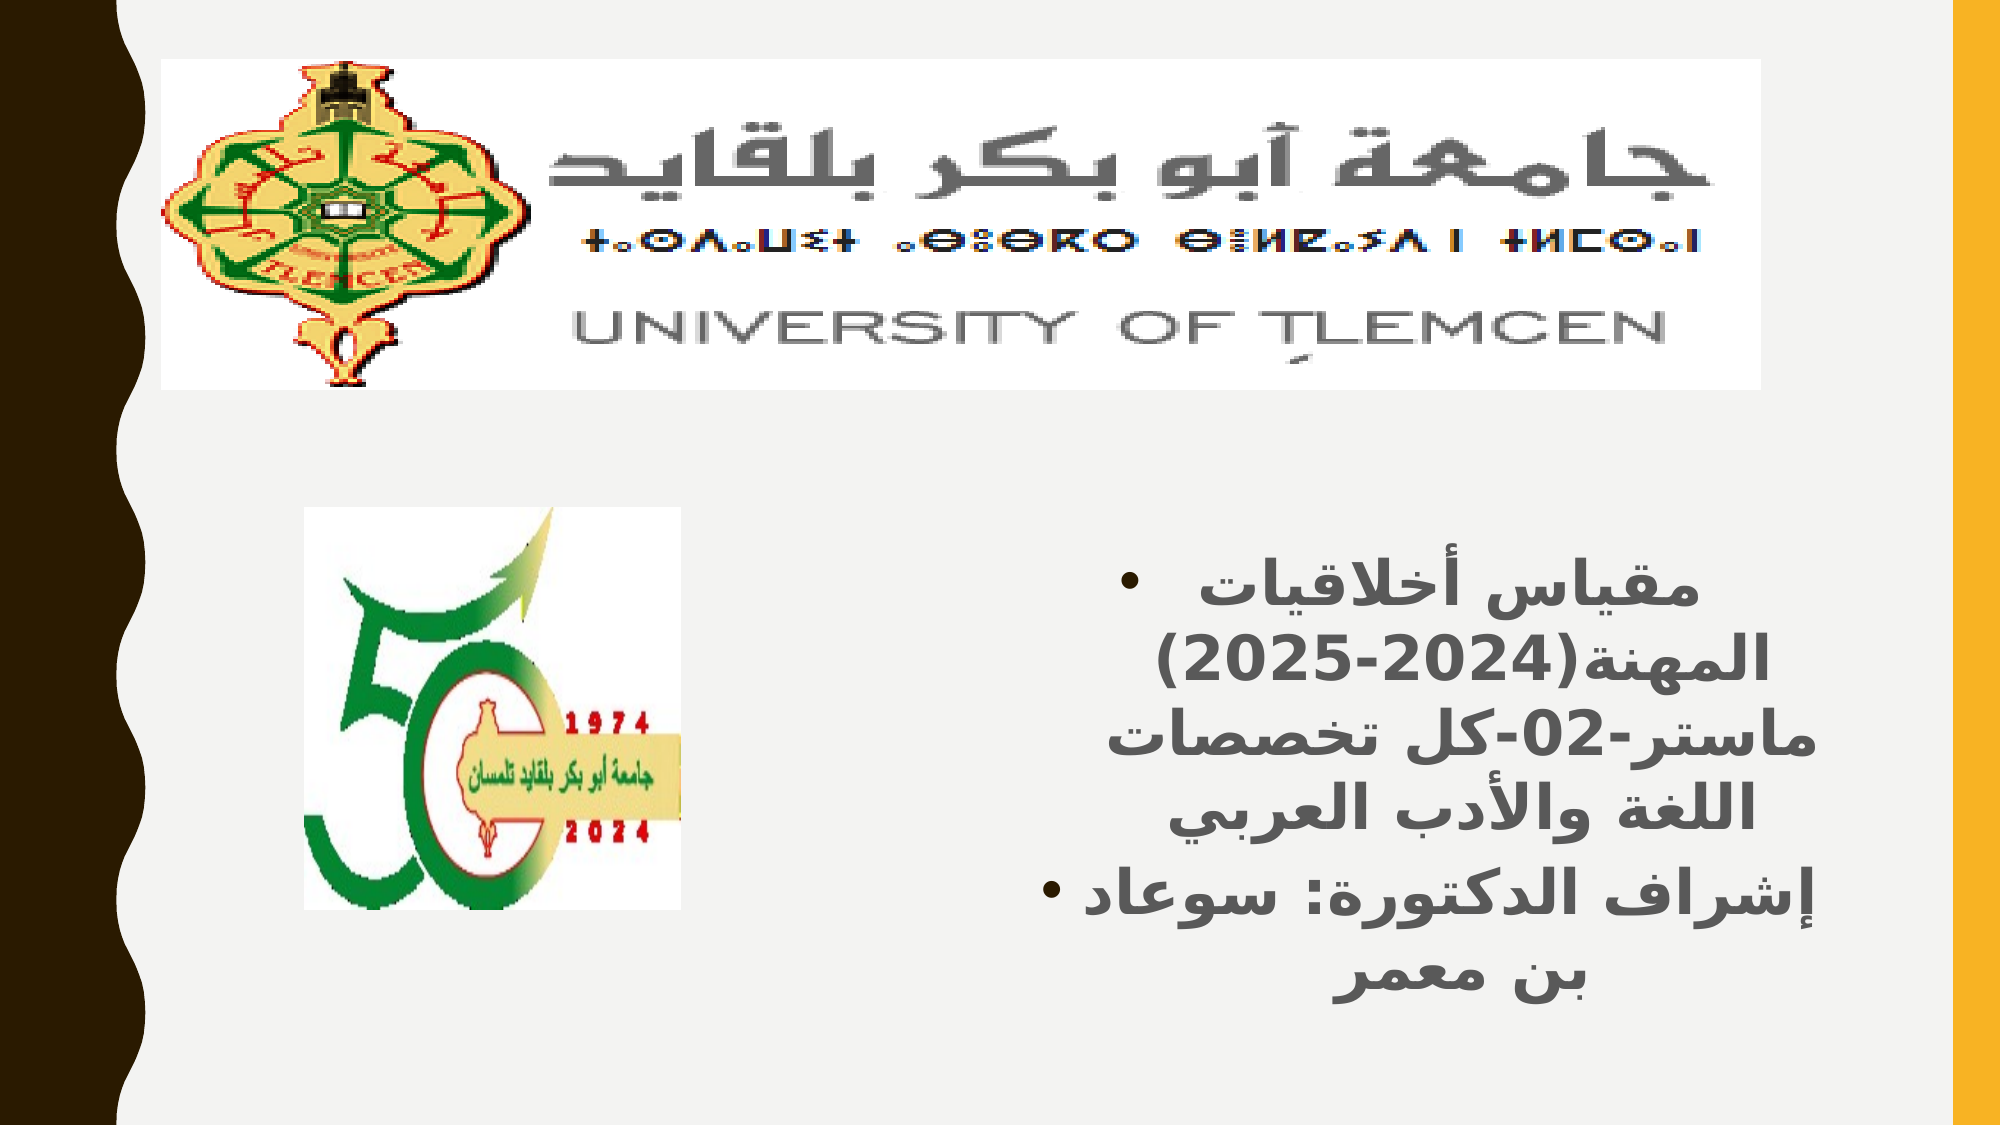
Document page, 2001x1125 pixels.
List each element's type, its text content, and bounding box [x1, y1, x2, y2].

picture [304, 507, 681, 910]
list مقياس أخلاقيات المهنة(2024-2025) ماستر-02-كل تخصصات اللغة والأدب العربي إشراف الدكتورة: سوعاد بن معمر [1012, 535, 1863, 1014]
picture [161, 59, 1761, 390]
